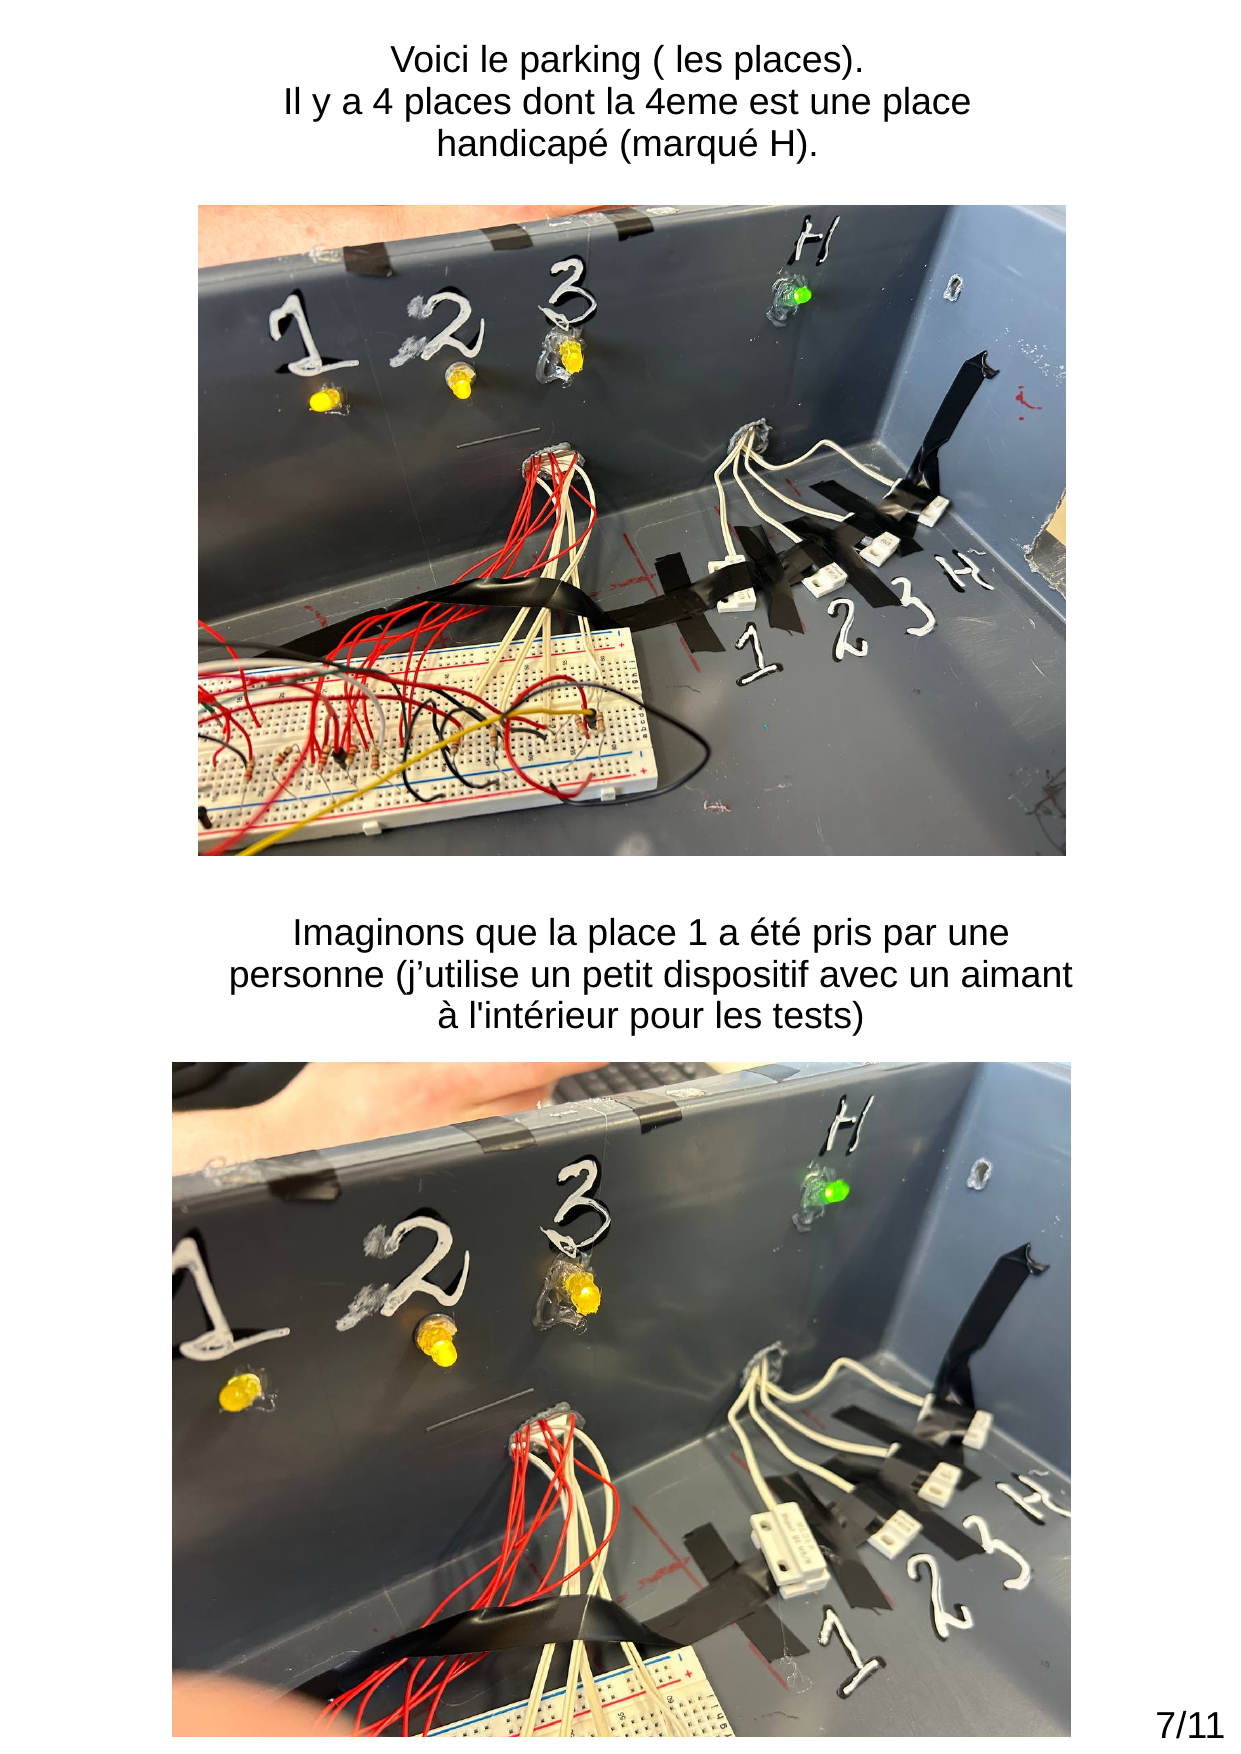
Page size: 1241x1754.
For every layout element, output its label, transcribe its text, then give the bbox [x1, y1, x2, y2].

picture [198, 205, 1066, 856]
text_box 7/11 [1140, 1697, 1241, 1754]
text_box Voici le parking ( les places). Il y a 4 places dont la 4eme est une place handicapé (marqué H). [208, 15, 1047, 188]
text_box Imaginons que la place 1 a été pris par une personne (j’utilise un petit dispositif avec un aimant à l'intérieur pour les tests) [208, 895, 1094, 1053]
picture [172, 1062, 1071, 1737]
